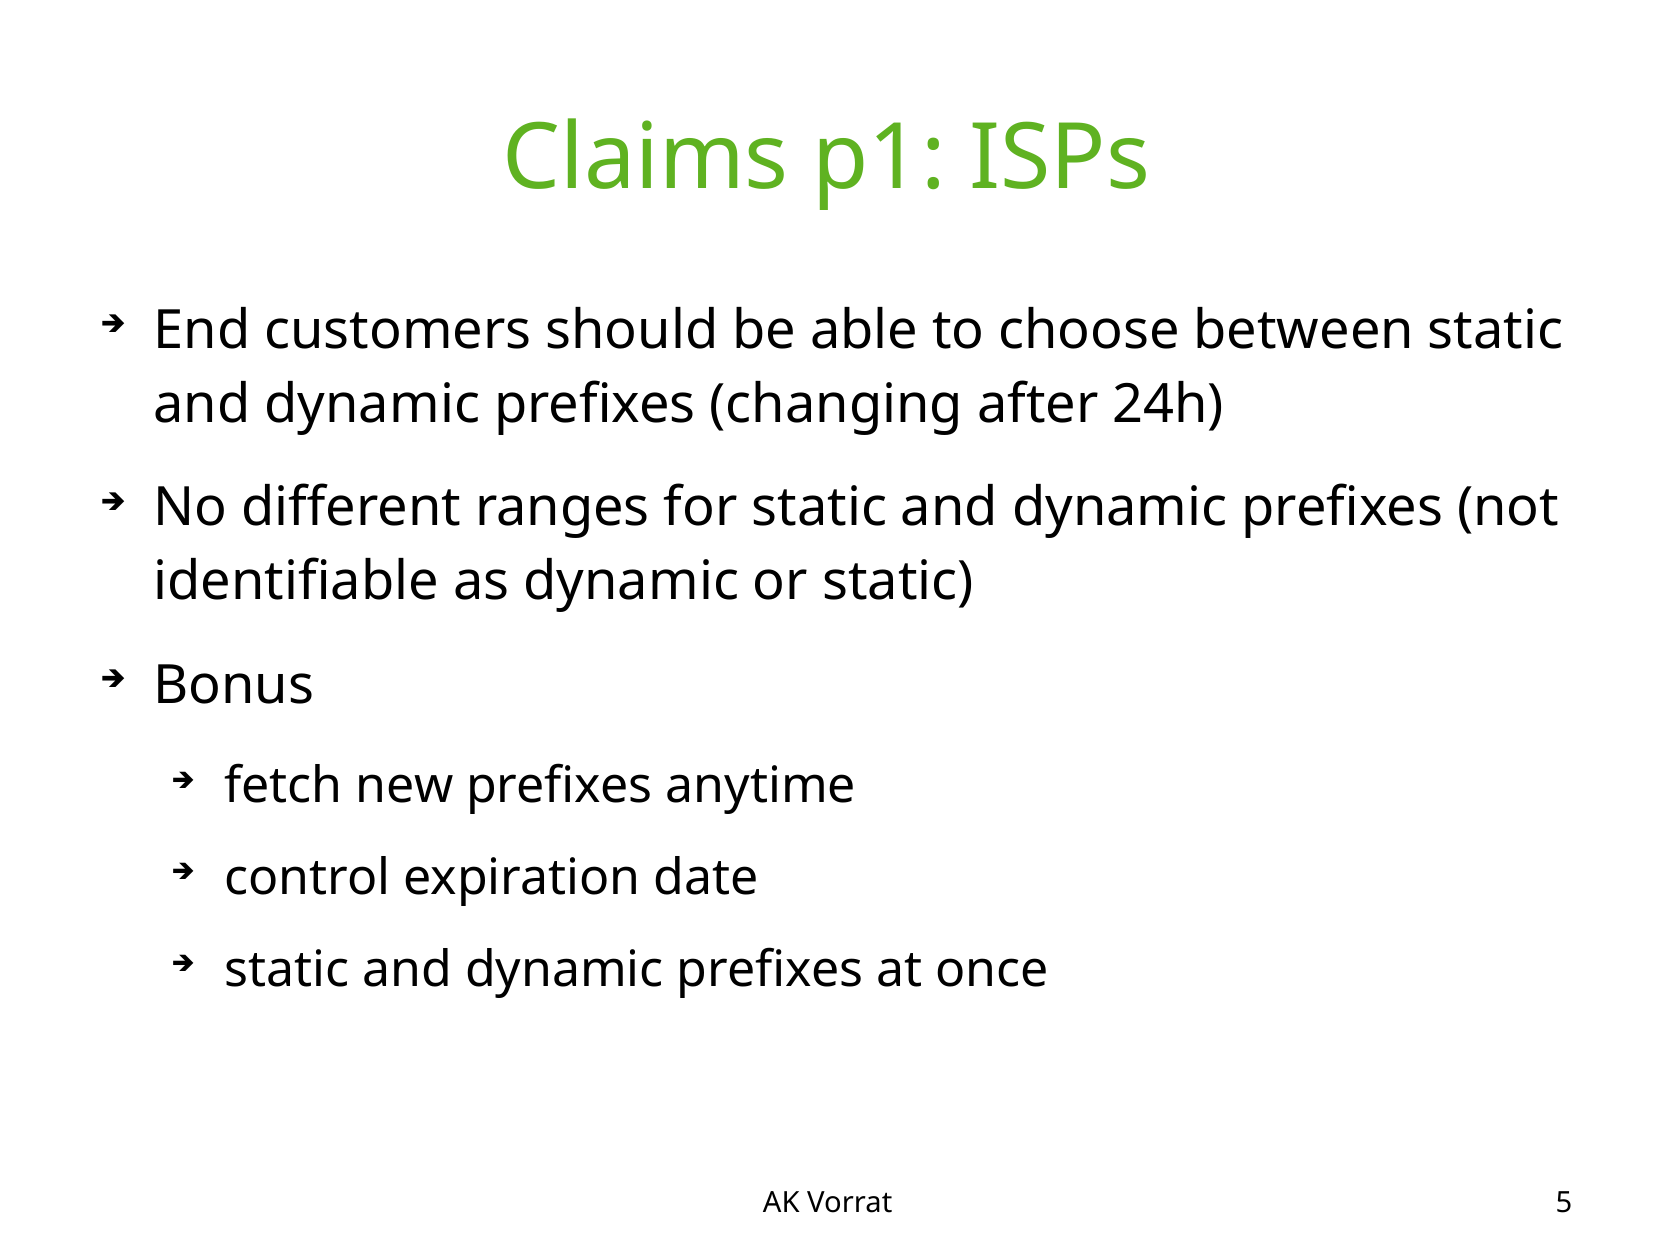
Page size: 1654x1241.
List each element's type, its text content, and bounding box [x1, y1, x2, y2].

title Claims p1: ISPs [82, 49, 1571, 257]
list End customers should be able to choose between static and dynamic prefixes (changing after 24h) No different ranges for static and dynamic prefixes (not identifiable as dynamic or static) Bonus fetch new prefixes anytime control expiration date static and dynamic prefixes at once [82, 290, 1571, 1109]
